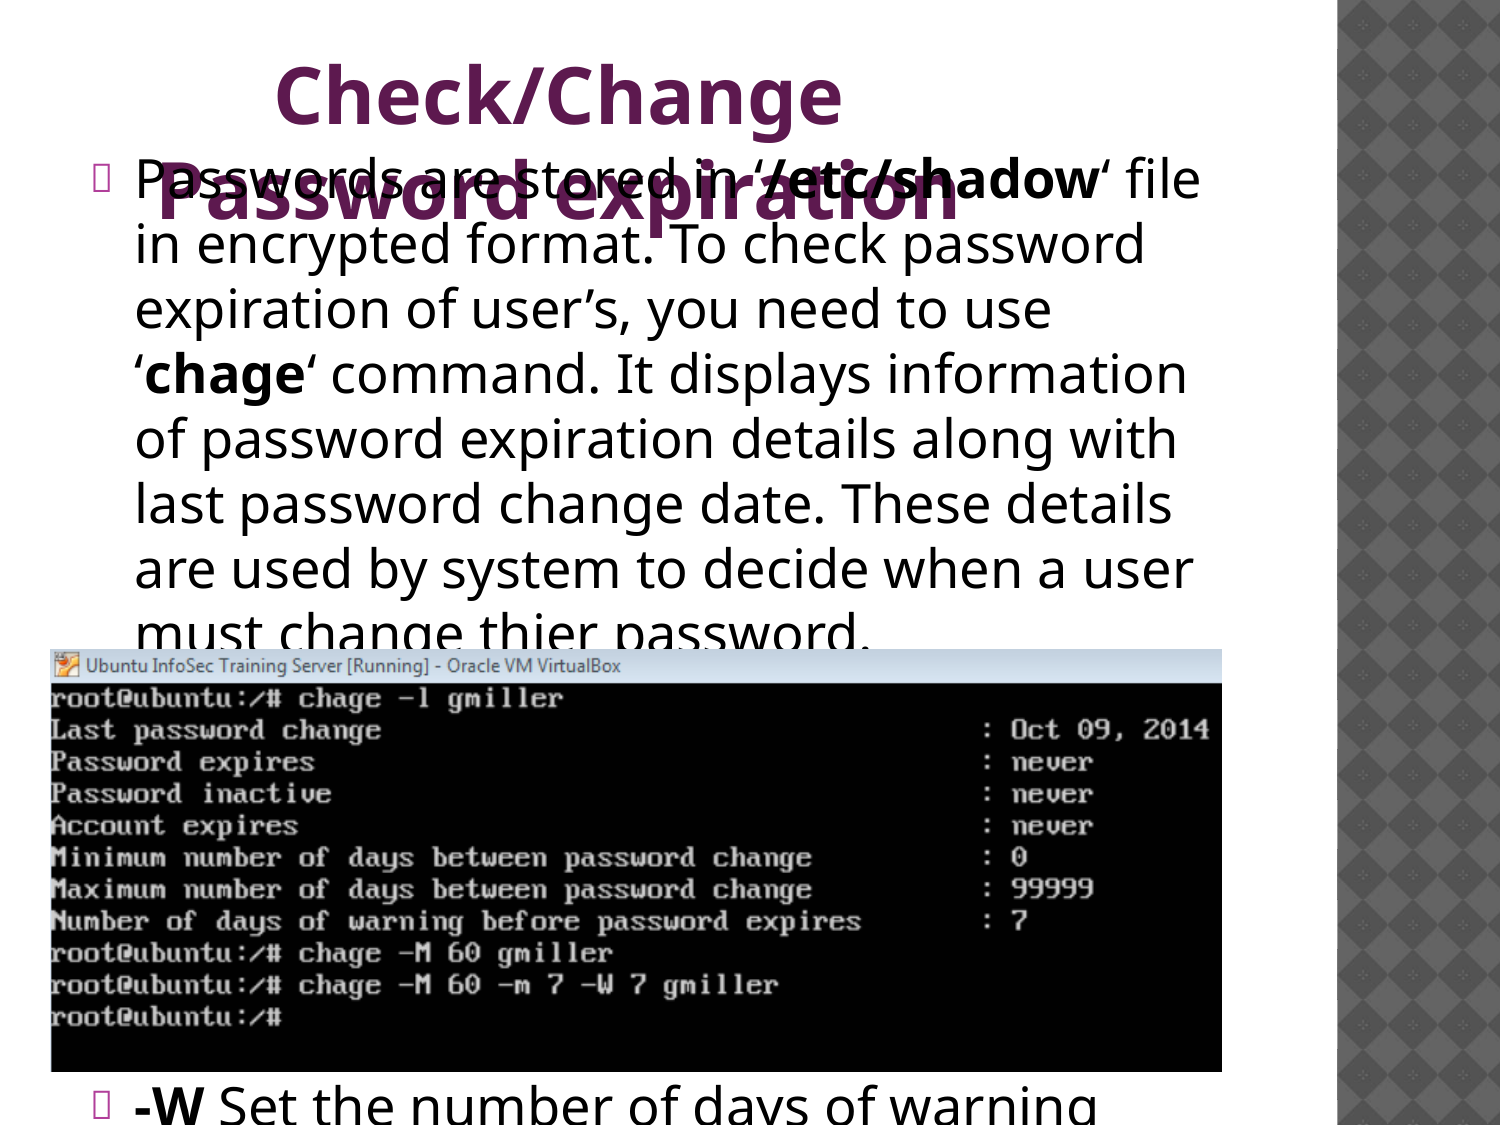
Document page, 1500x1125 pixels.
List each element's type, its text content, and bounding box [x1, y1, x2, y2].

picture [1337, 0, 1500, 1125]
list Passwords are stored in ‘/etc/shadow‘ file in encrypted format. To check password expiration of user’s, you need to use ‘chage‘ command. It displays information of password expiration details along with last password change date. These details are used by system to decide when a user must change thier password. Parameters -M Set maximum number of days -m Set minimum number of days -W Set the number of days of warning [75, 137, 1225, 550]
title Check/Change Password expiration [75, 37, 1043, 125]
picture [50, 649, 1222, 1072]
